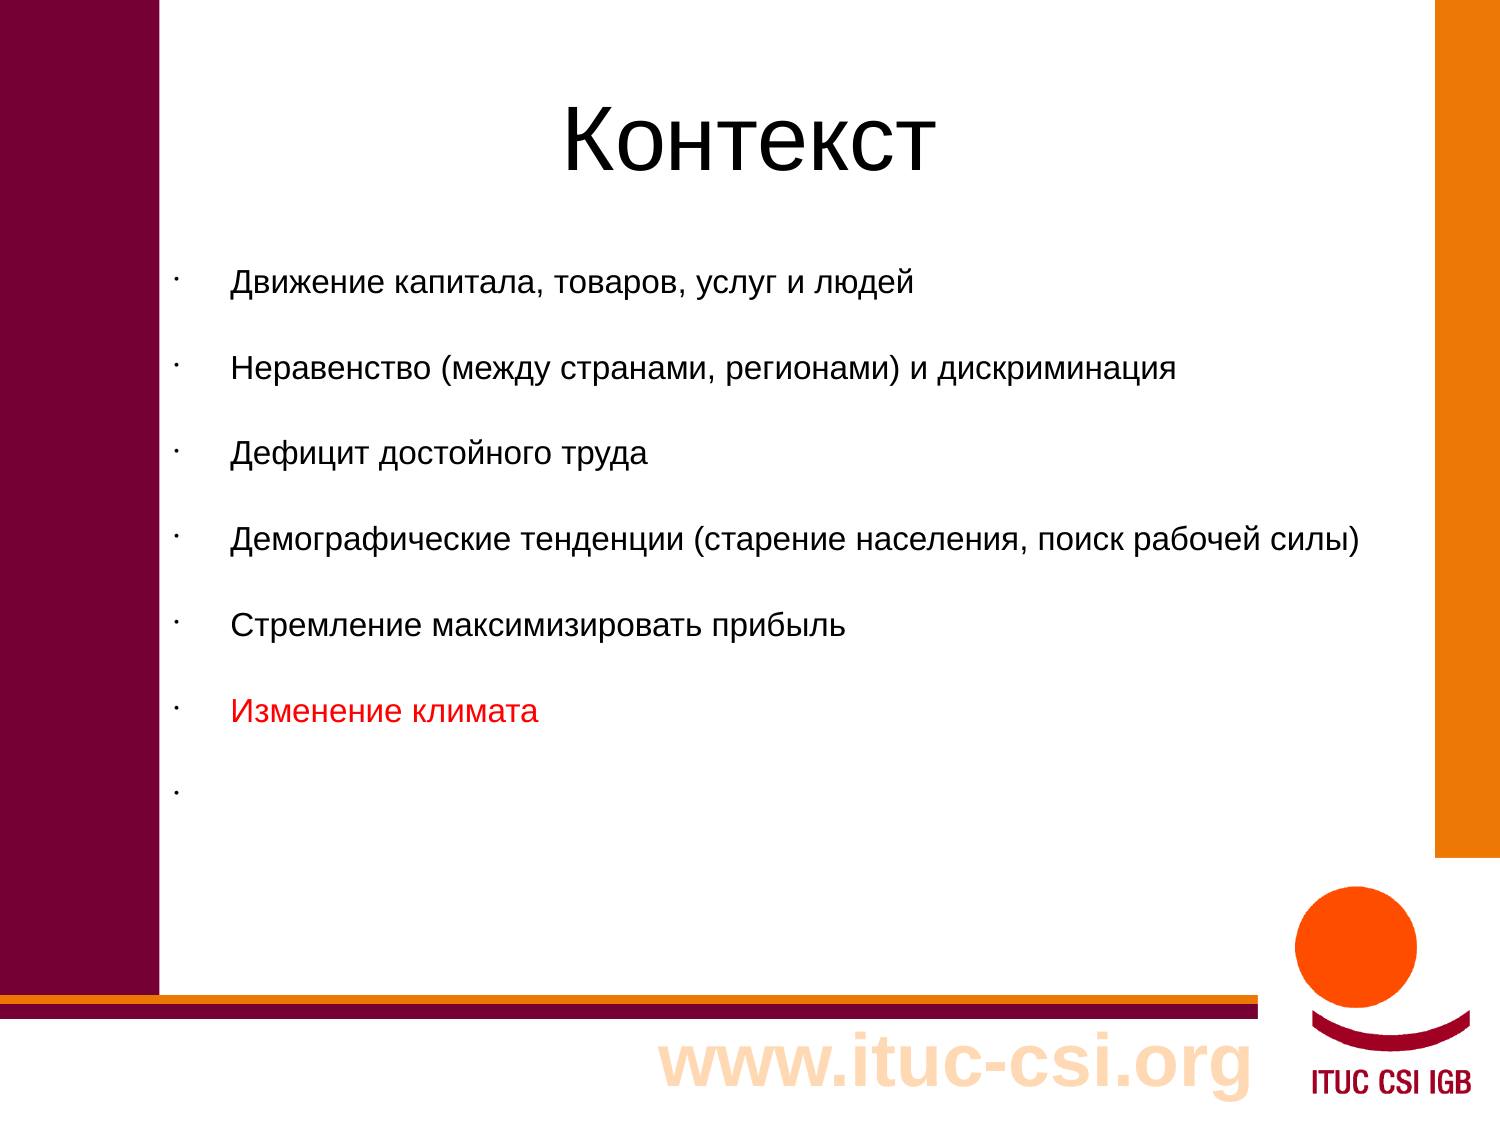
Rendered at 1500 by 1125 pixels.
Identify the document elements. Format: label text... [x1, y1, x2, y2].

text_box www.ituc-csi.org [100, 1011, 1270, 1117]
text_box [0, 0, 1500, 1125]
title Контекст [160, 45, 1425, 233]
picture [1295, 886, 1471, 1094]
text_box [0, 0, 160, 995]
list Движение капитала, товаров, услуг и людей Неравенство (между странами, регионами) и дискриминация Дефицит достойного труда Демографические тенденции (старение населения, поиск рабочей силы) Стремление максимизировать прибыль Изменение климата [160, 262, 1425, 870]
